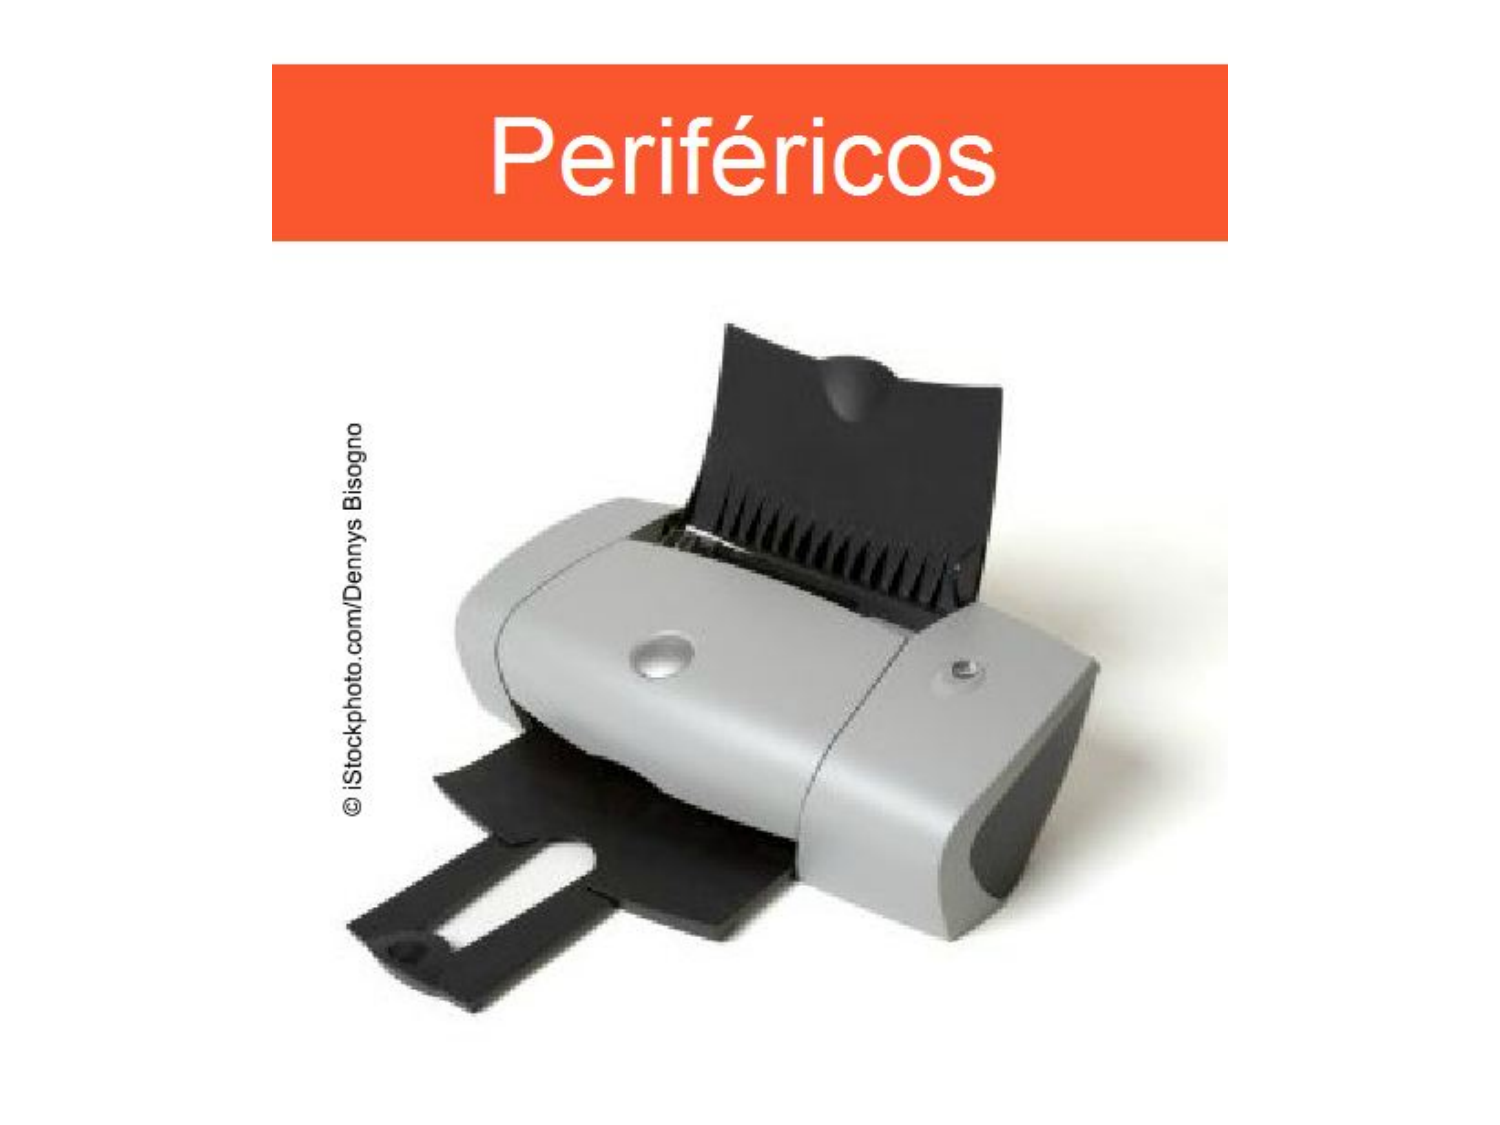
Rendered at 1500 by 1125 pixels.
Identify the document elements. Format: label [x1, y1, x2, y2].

picture [272, 0, 1228, 1125]
